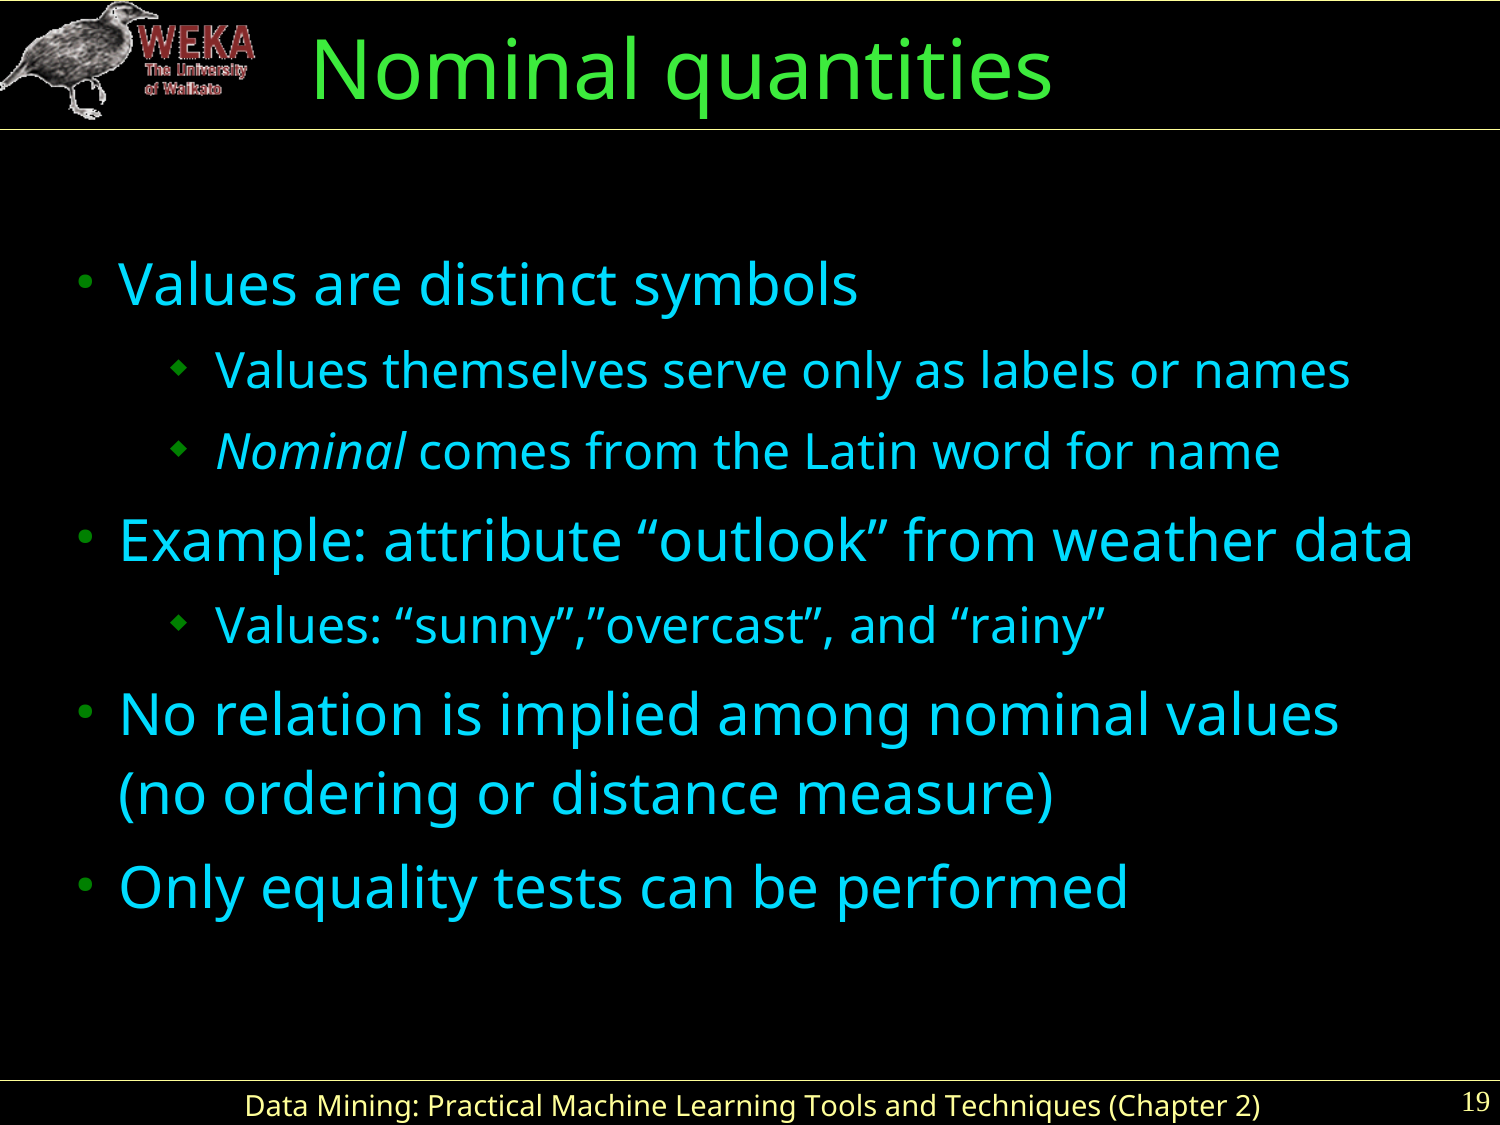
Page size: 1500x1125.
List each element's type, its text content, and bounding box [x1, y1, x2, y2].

picture [0, 1, 266, 129]
text_box Values are distinct symbols Values themselves serve only as labels or names Nominal comes from the Latin word for name Example: attribute “outlook” from weather data Values: “sunny”,”overcast”, and “rainy” No relation is implied among nominal values (no ordering or distance measure) Only equality tests can be performed [61, 236, 1447, 912]
title Nominal quantities [295, 0, 1500, 148]
